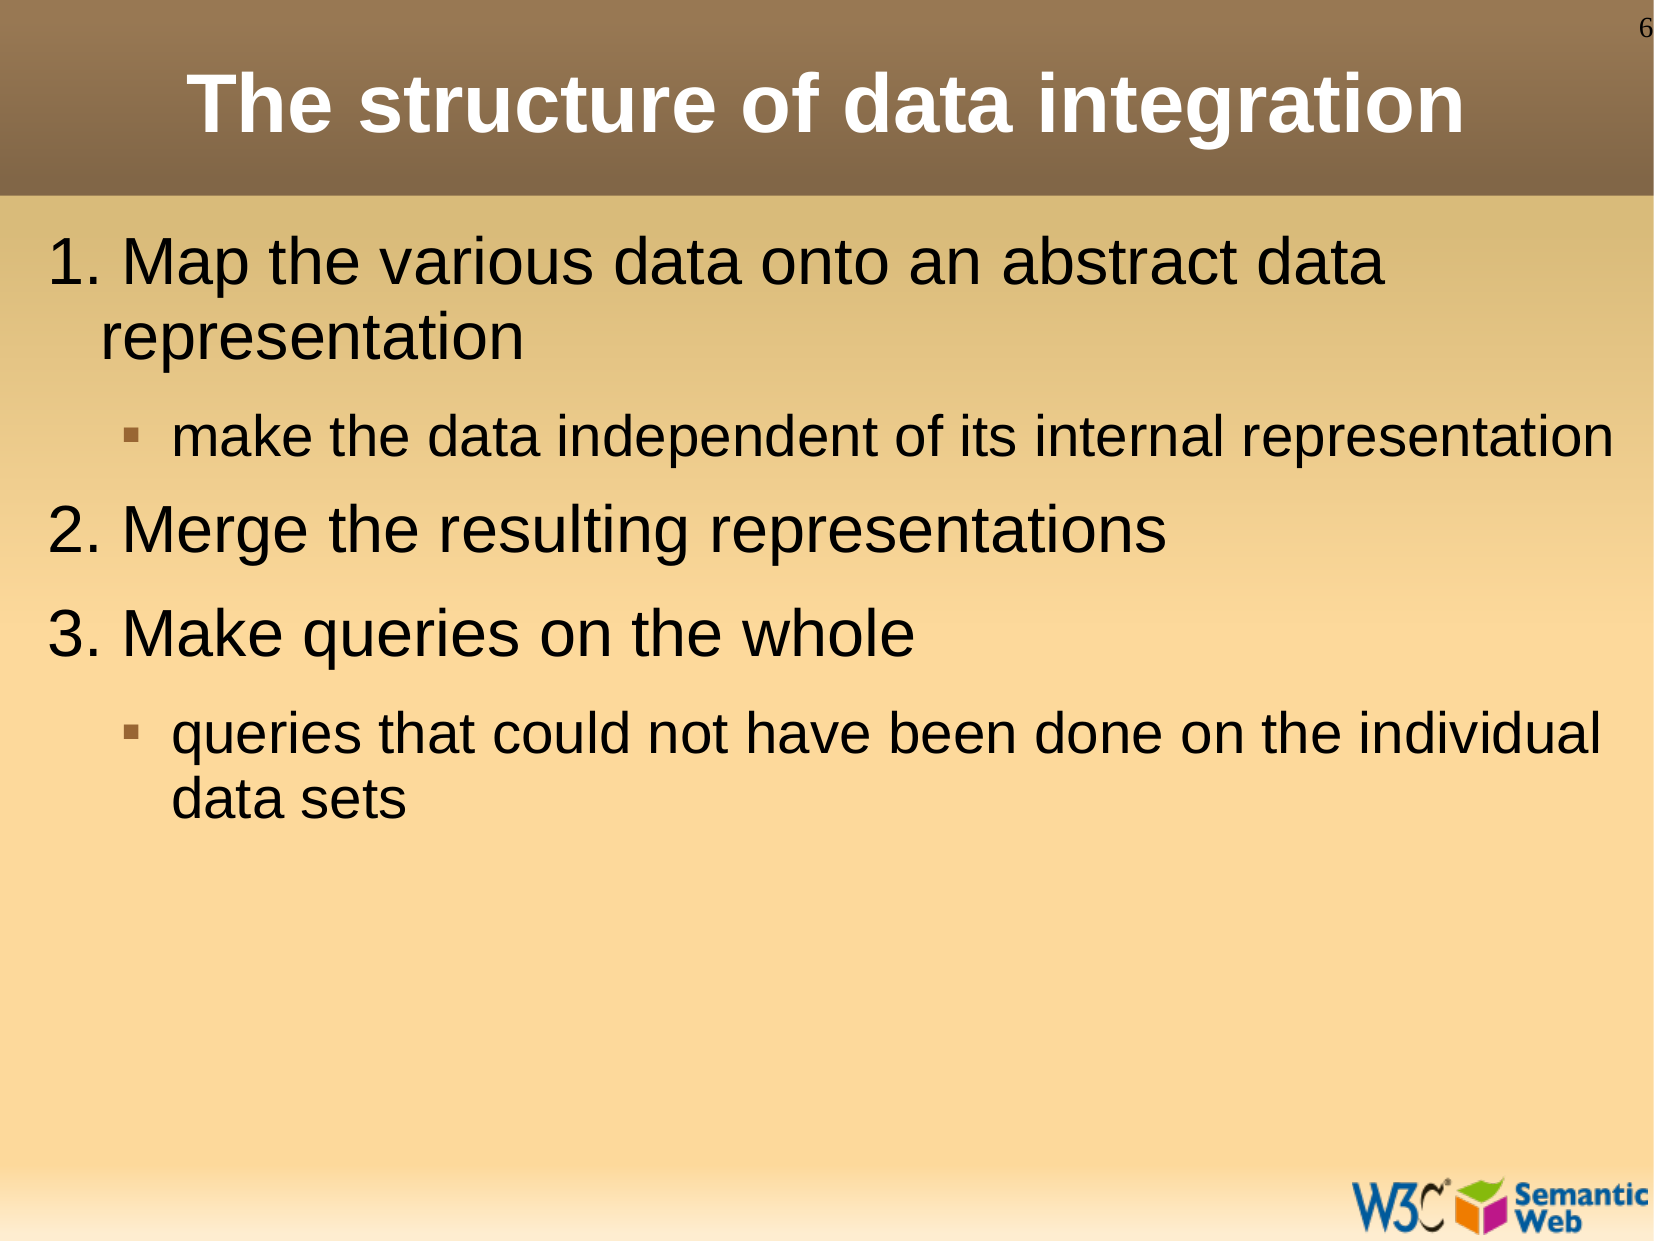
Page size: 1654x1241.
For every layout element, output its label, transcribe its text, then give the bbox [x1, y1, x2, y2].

title The structure of data integration [0, 0, 1654, 208]
picture [0, 208, 1654, 1241]
list Map the various data onto an abstract data representation make the data independent of its internal representation Merge the resulting representations Make queries on the whole queries that could not have been done on the individual data sets [29, 224, 1624, 1210]
